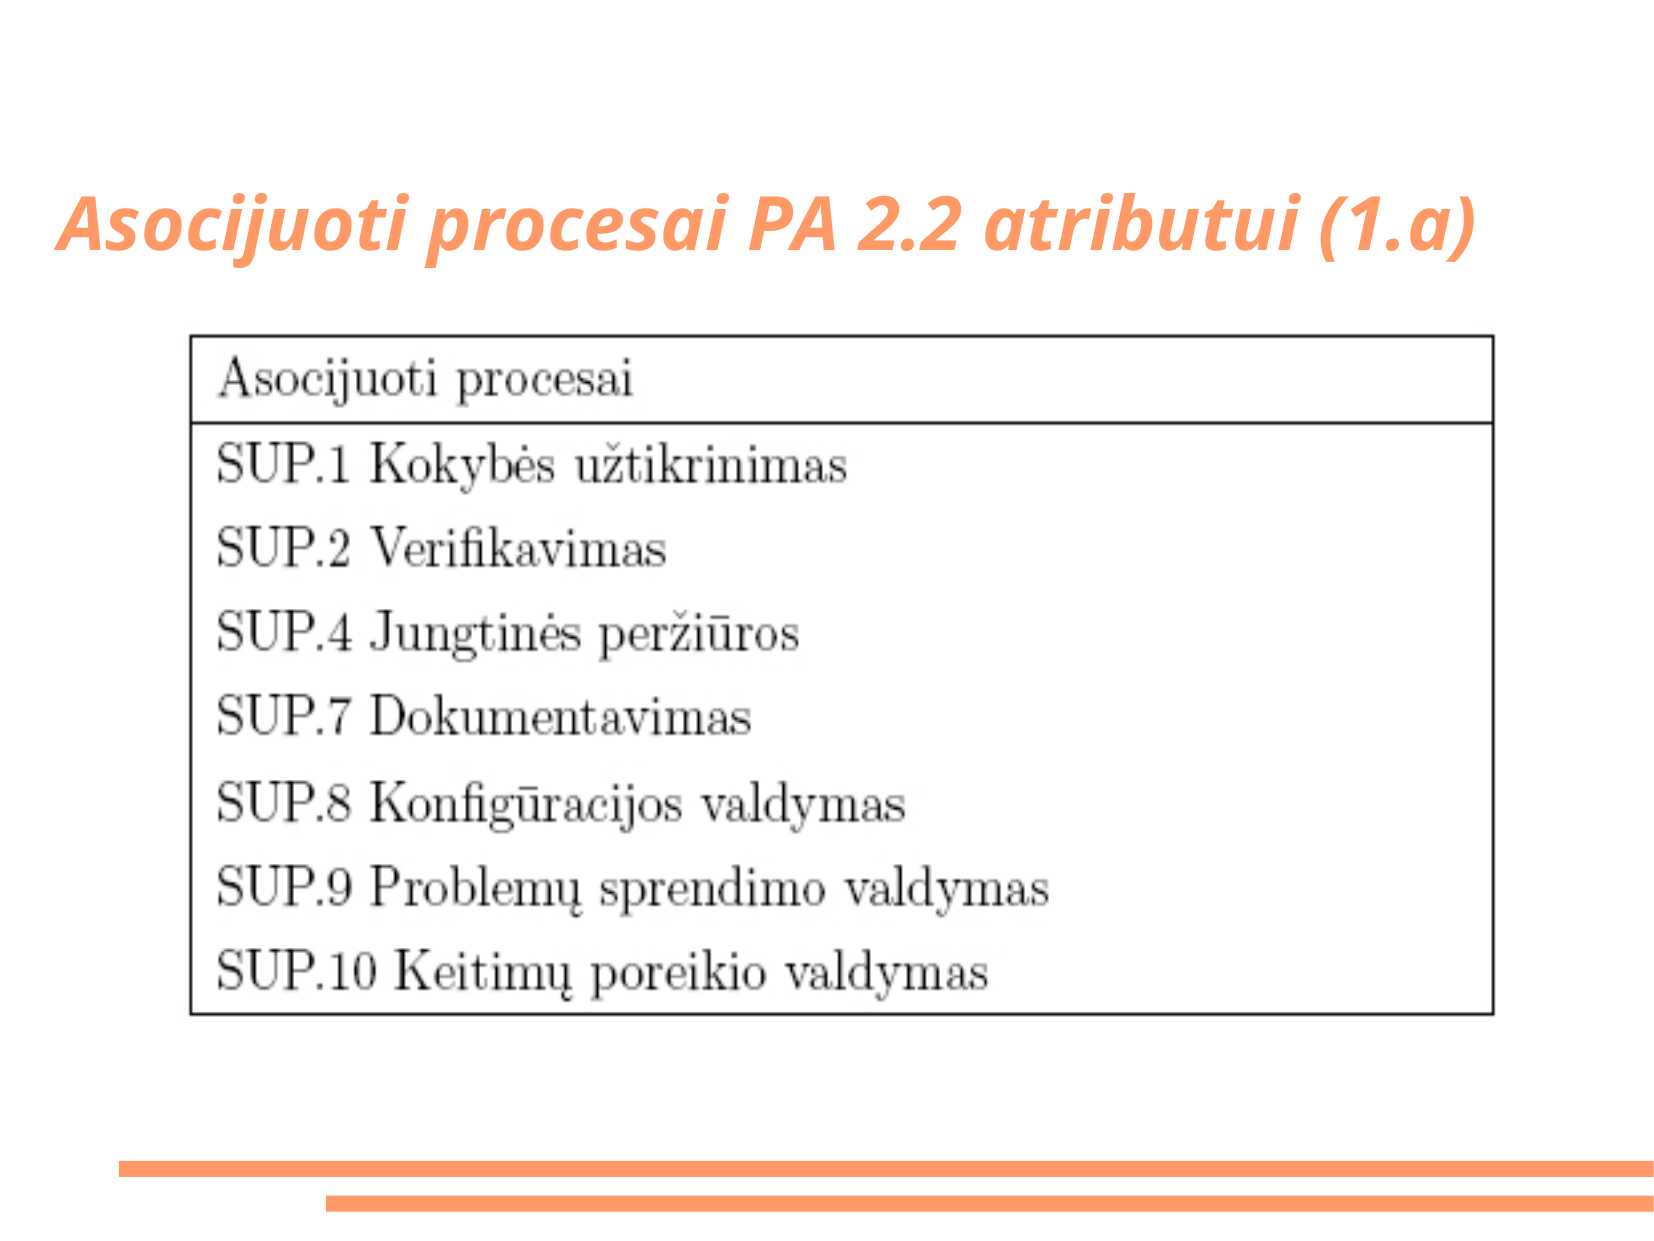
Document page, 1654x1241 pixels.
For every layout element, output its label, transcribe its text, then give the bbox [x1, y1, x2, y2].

title Asocijuoti procesai PA 2.2 atributui (1.a) [59, 133, 1590, 309]
picture [177, 324, 1506, 1034]
